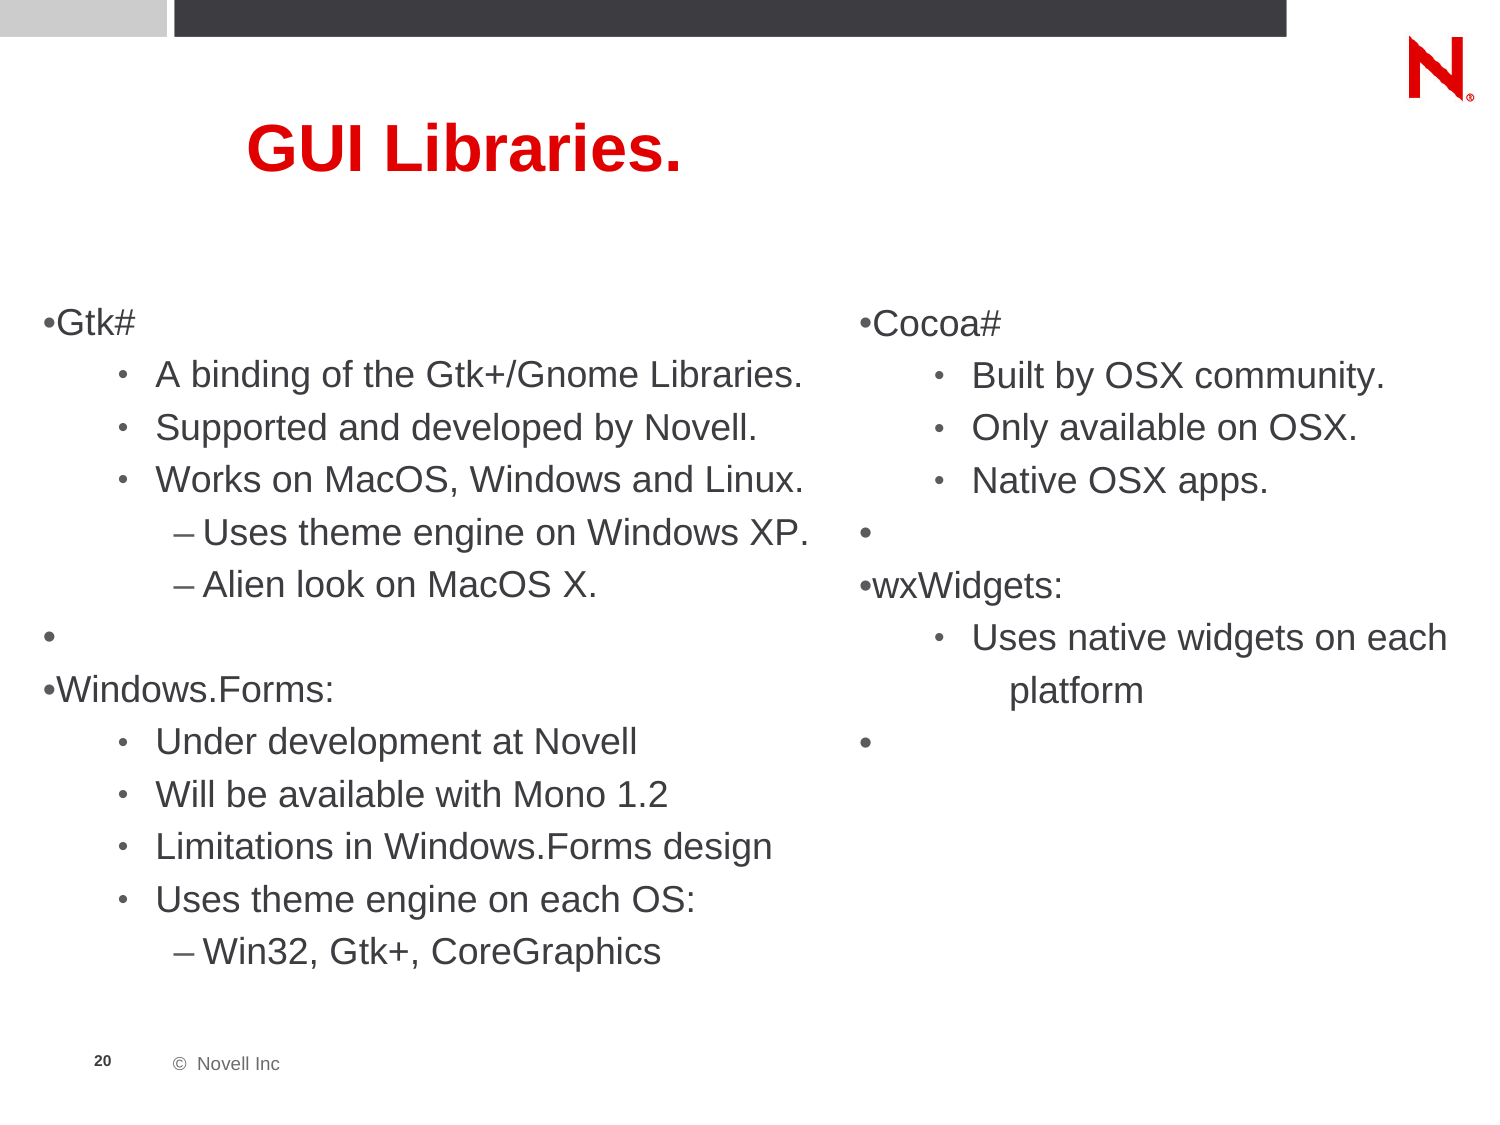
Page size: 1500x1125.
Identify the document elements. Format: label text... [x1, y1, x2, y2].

title GUI Libraries. [245, 68, 1409, 231]
list Gtk# A binding of the Gtk+/Gnome Libraries. Supported and developed by Novell. Works on MacOS, Windows and Linux. Uses theme engine on Windows XP. Alien look on MacOS X. Windows.Forms: Under development at Novell Will be available with Mono 1.2 Limitations in Windows.Forms design Uses theme engine on each OS: Win32, Gtk+, CoreGraphics [42, 290, 840, 994]
list Cocoa# Built by OSX community. Only available on OSX. Native OSX apps. wxWidgets: Uses native widgets on each platform [859, 291, 1479, 1067]
picture [1404, 32, 1477, 105]
